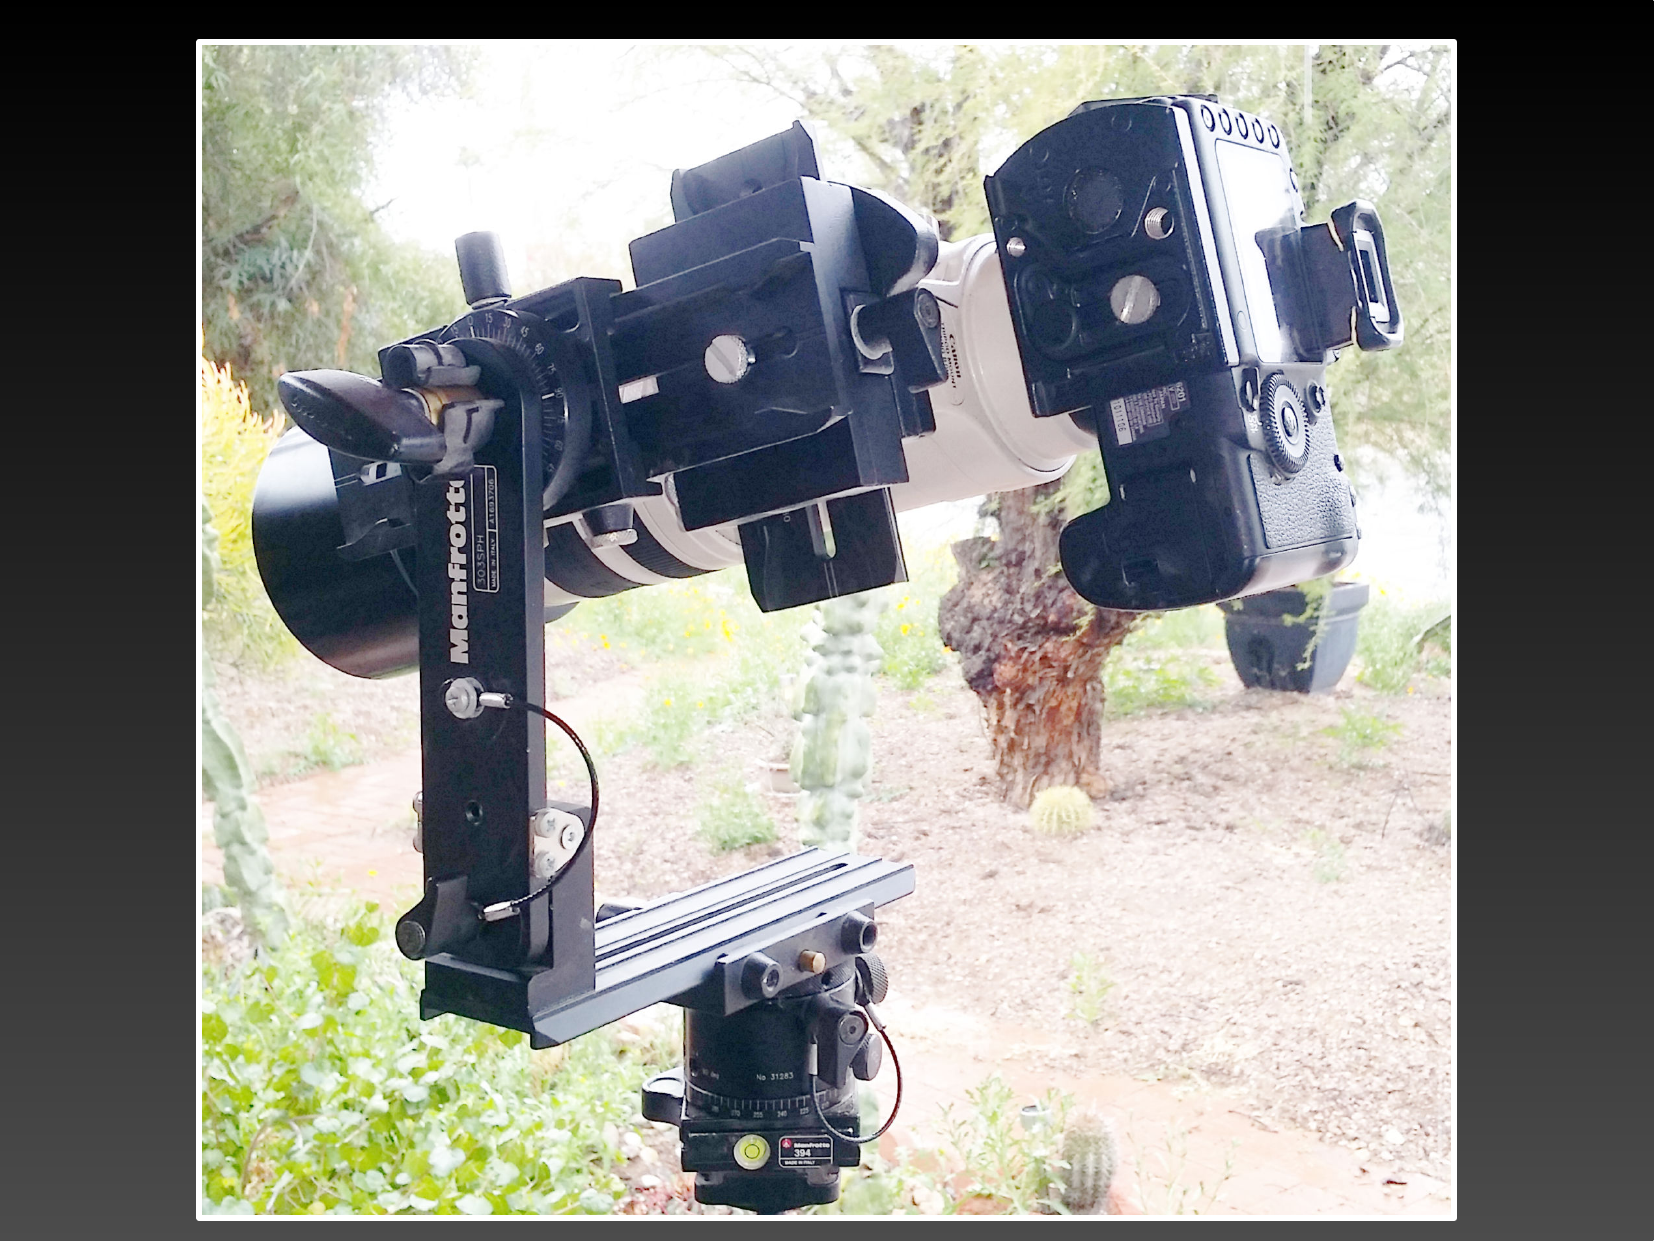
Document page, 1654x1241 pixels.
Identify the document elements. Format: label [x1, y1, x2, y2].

picture [202, 45, 1452, 1216]
